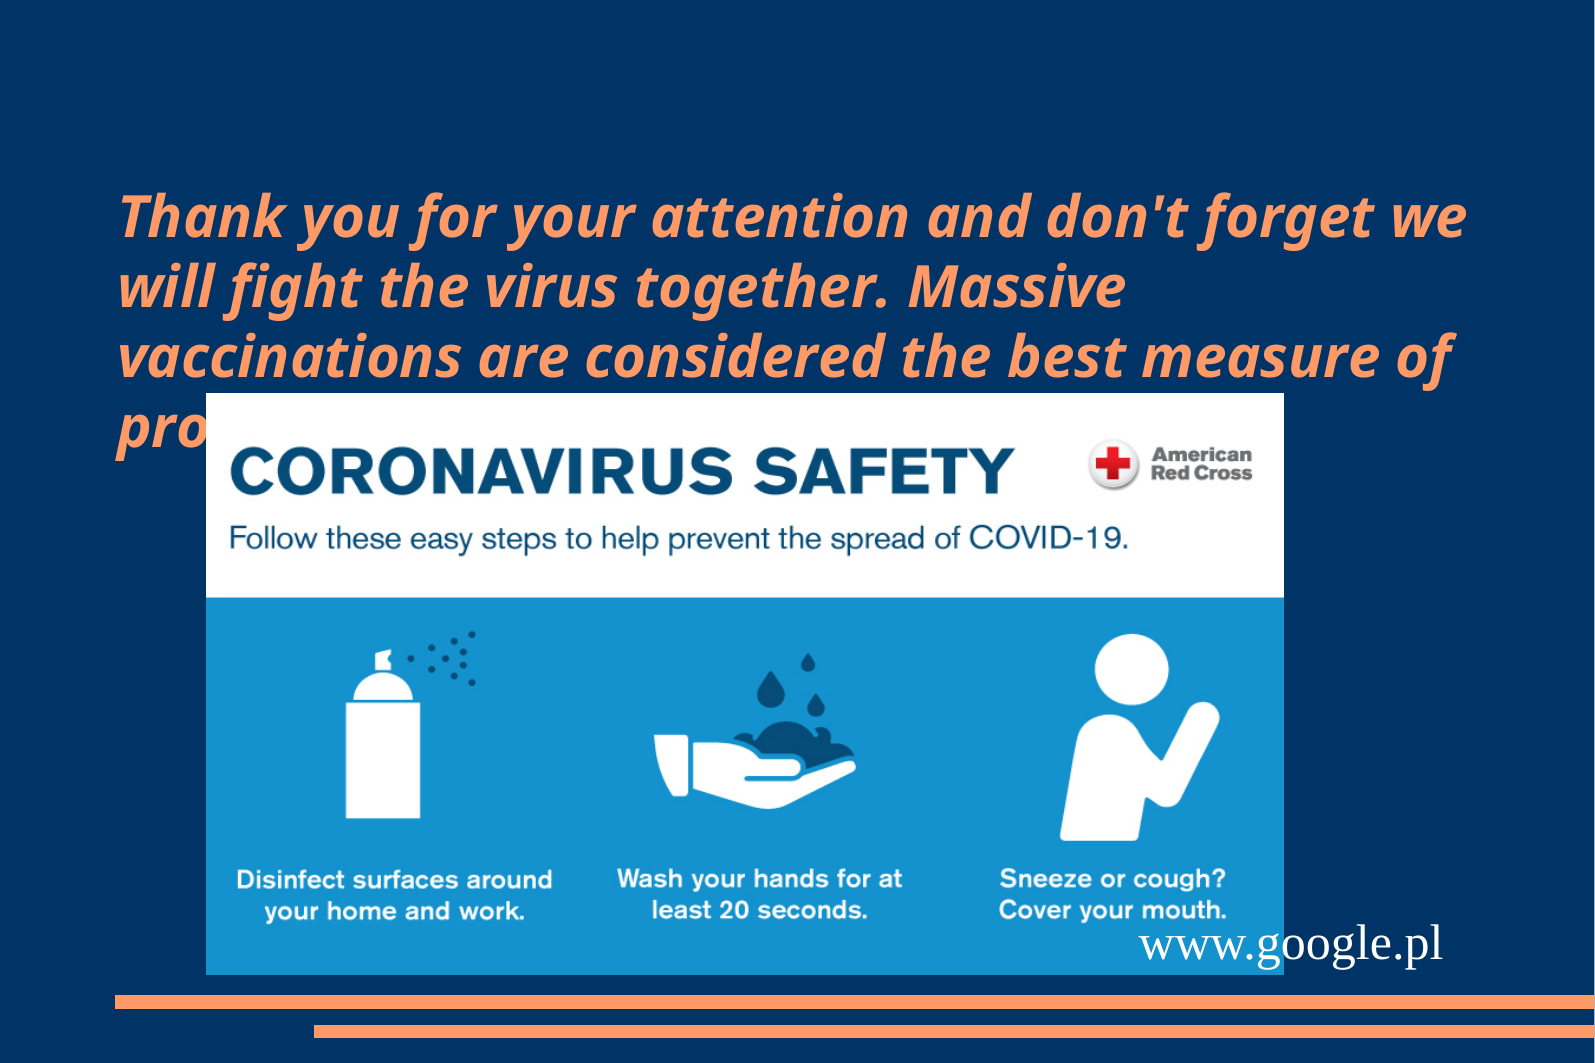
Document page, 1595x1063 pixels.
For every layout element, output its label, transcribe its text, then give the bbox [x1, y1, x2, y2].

picture [206, 393, 1284, 975]
title Thank you for your attention and don't forget we will fight the virus together. Massive vaccinations are considered the best measure of protection and prevention to be taken. [117, 39, 1479, 256]
text_box www.google.pl [1138, 915, 1447, 972]
